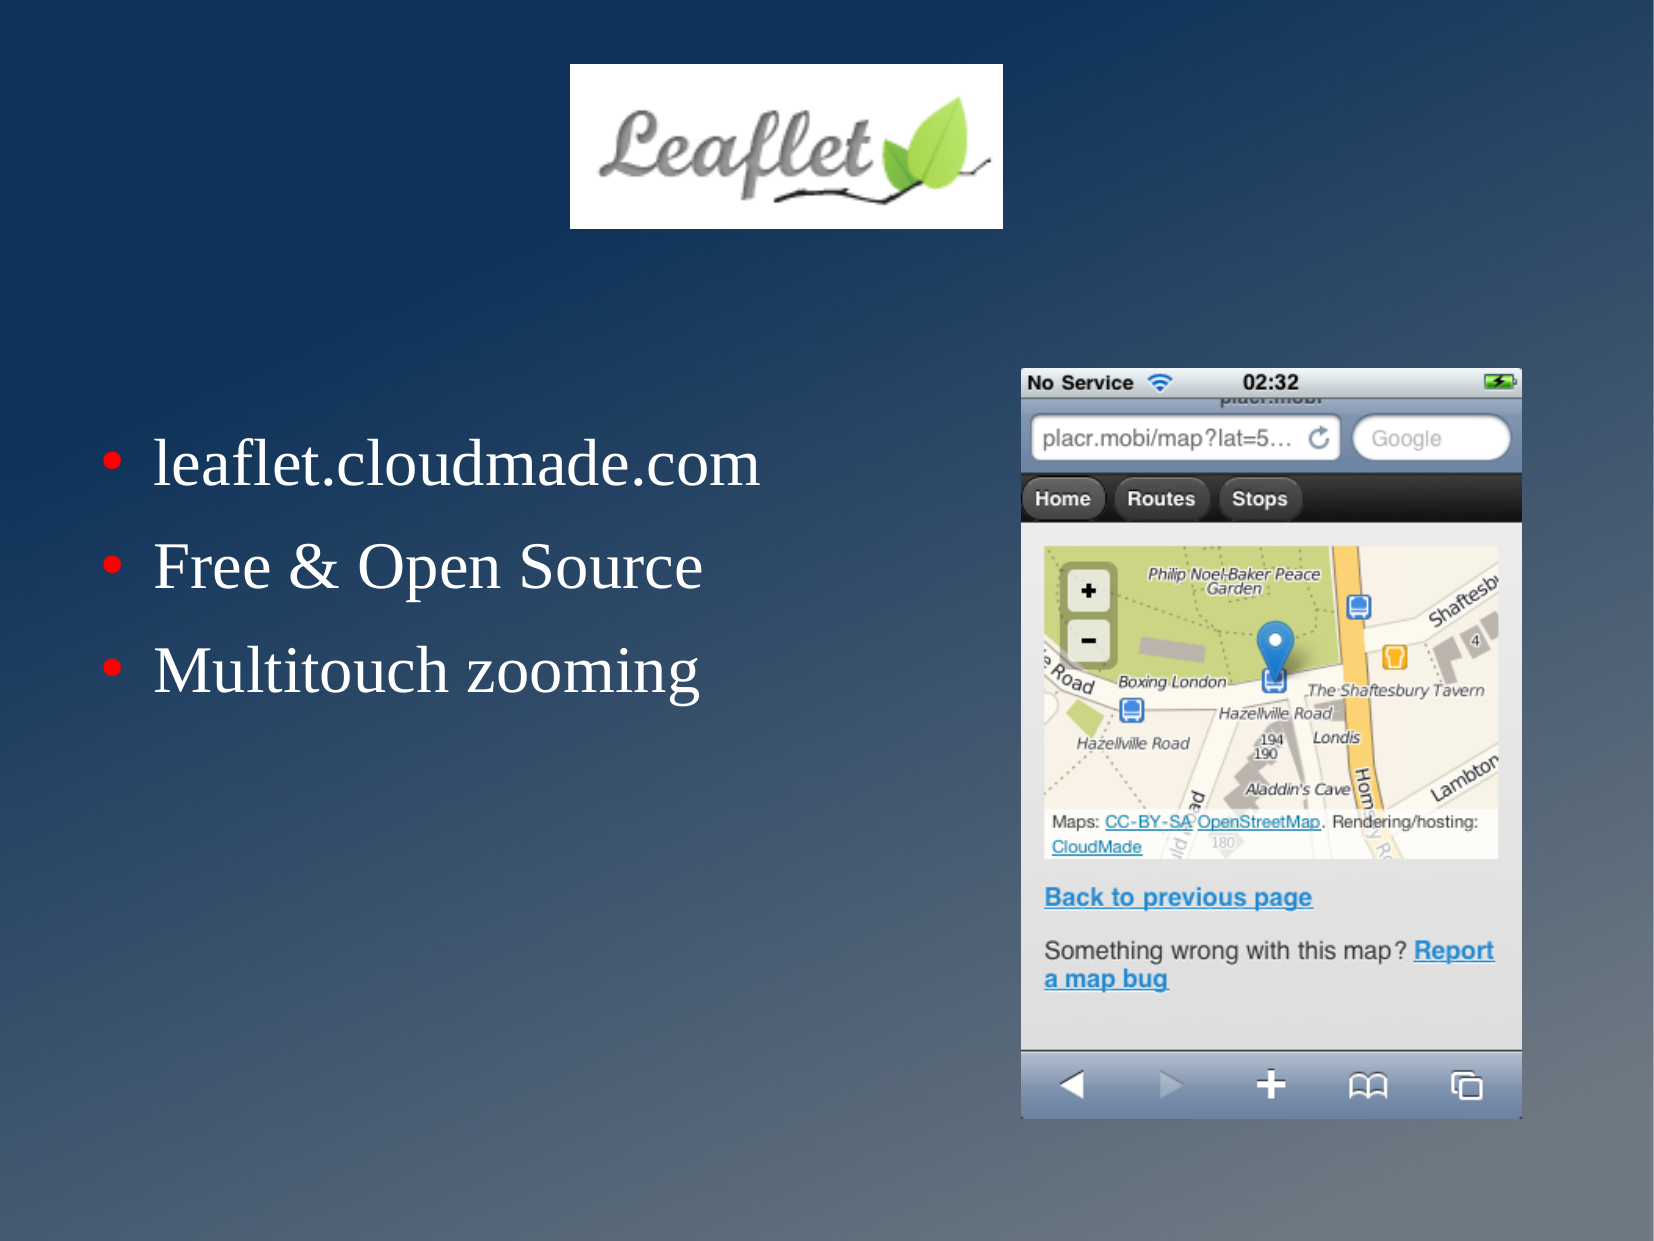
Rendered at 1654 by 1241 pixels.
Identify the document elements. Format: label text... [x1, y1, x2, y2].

list leaflet.cloudmade.com Free & Open Source Multitouch zooming [82, 425, 922, 1142]
picture [0, 0, 1654, 1241]
